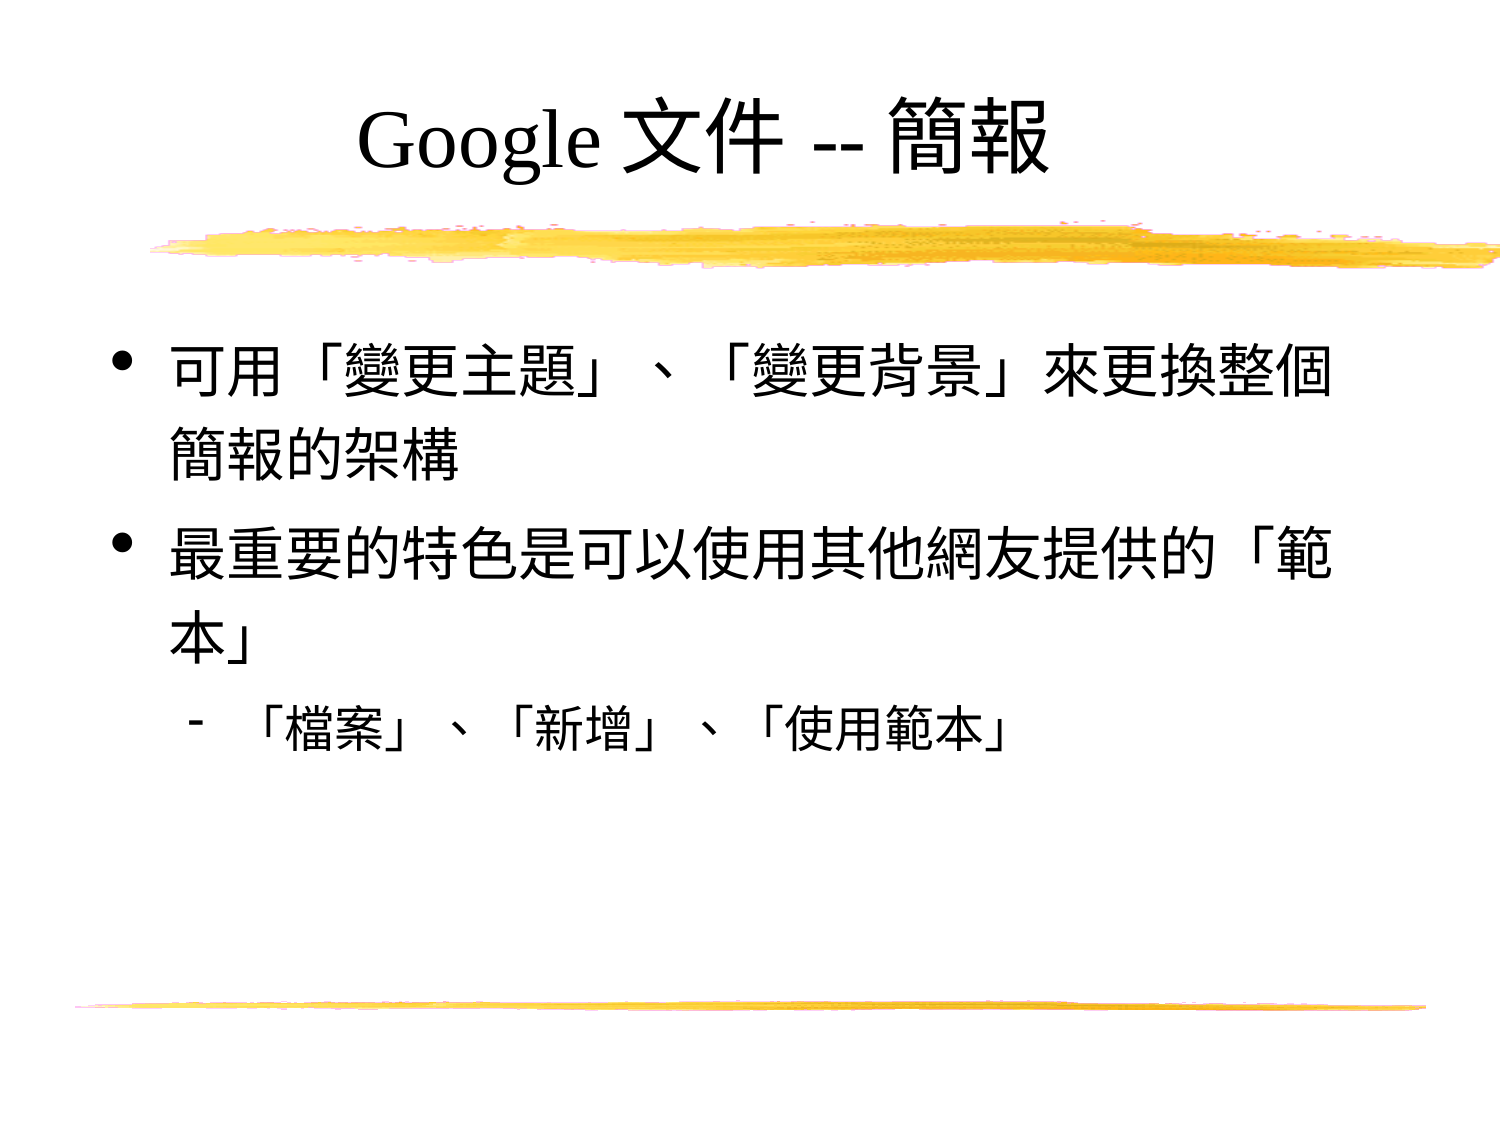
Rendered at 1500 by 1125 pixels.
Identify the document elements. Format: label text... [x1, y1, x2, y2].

picture [75, 999, 1426, 1013]
title Google文件--簡報 [66, 44, 1342, 218]
picture [150, 215, 1500, 279]
list 可用「變更主題」、「變更背景」來更換整個簡報的架構 最重要的特色是可以使用其他網友提供的「範本」 「檔案」、「新增」、「使用範本」 [112, 324, 1388, 986]
